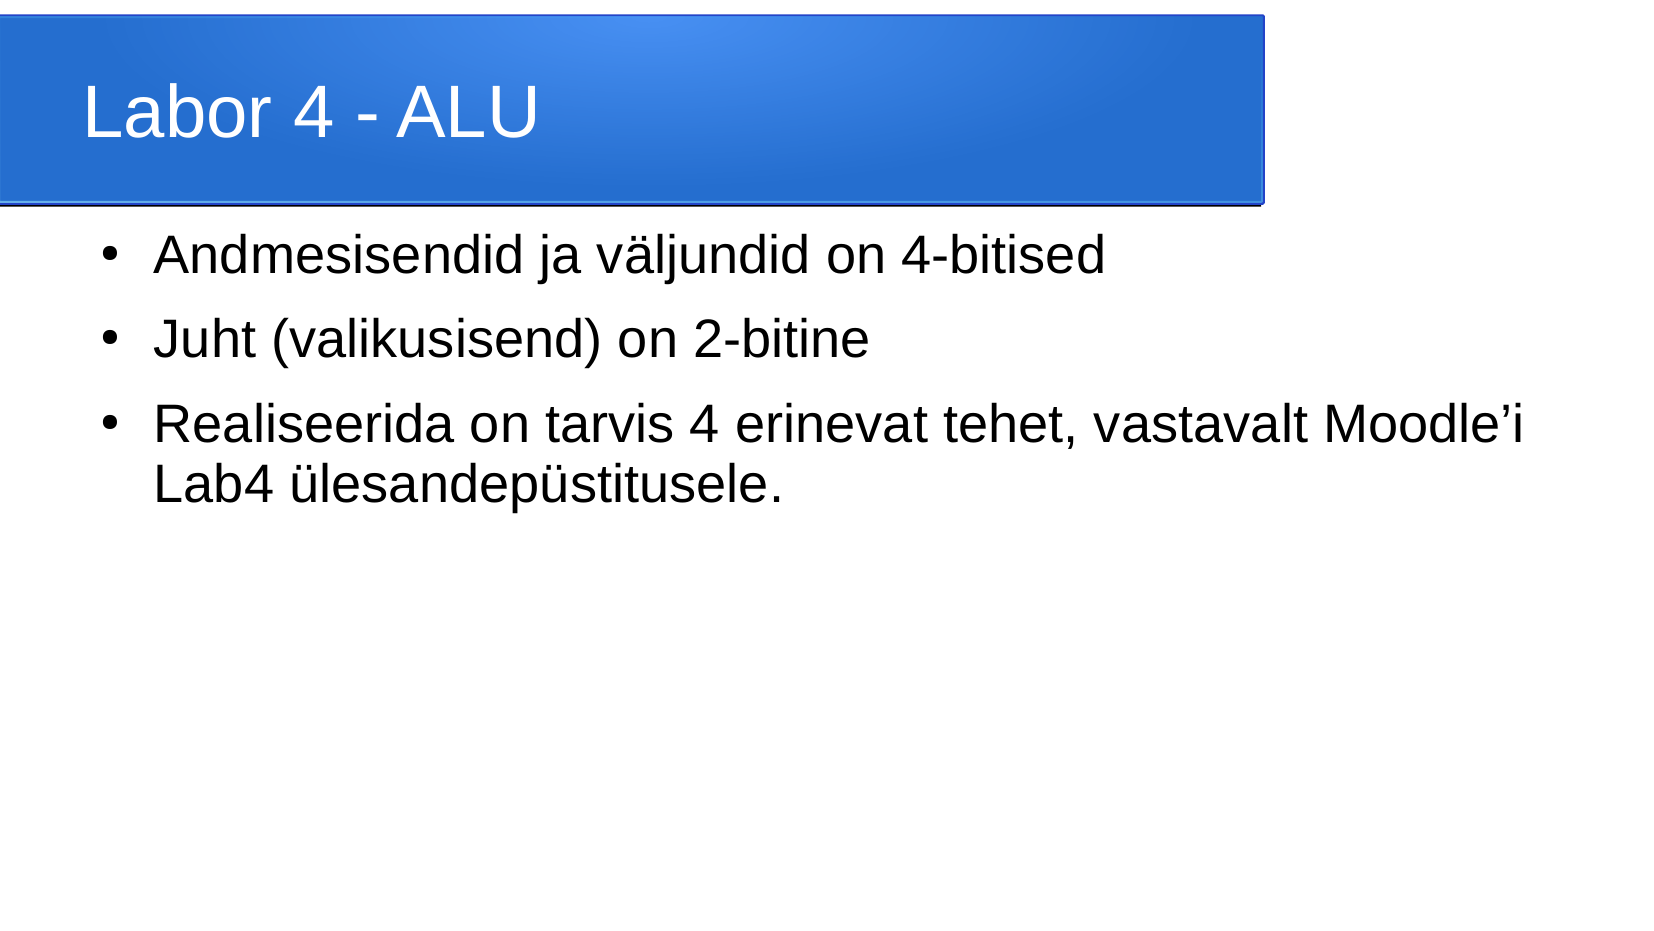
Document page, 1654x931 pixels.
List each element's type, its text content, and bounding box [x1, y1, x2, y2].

title Labor 4 - ALU [82, 35, 1235, 189]
list Andmesisendid ja väljundid on 4-bitised Juht (valikusisend) on 2-bitine Realiseerida on tarvis 4 erinevat tehet, vastavalt Moodle’i Lab4 ülesandepüstitusele. [82, 224, 1571, 764]
